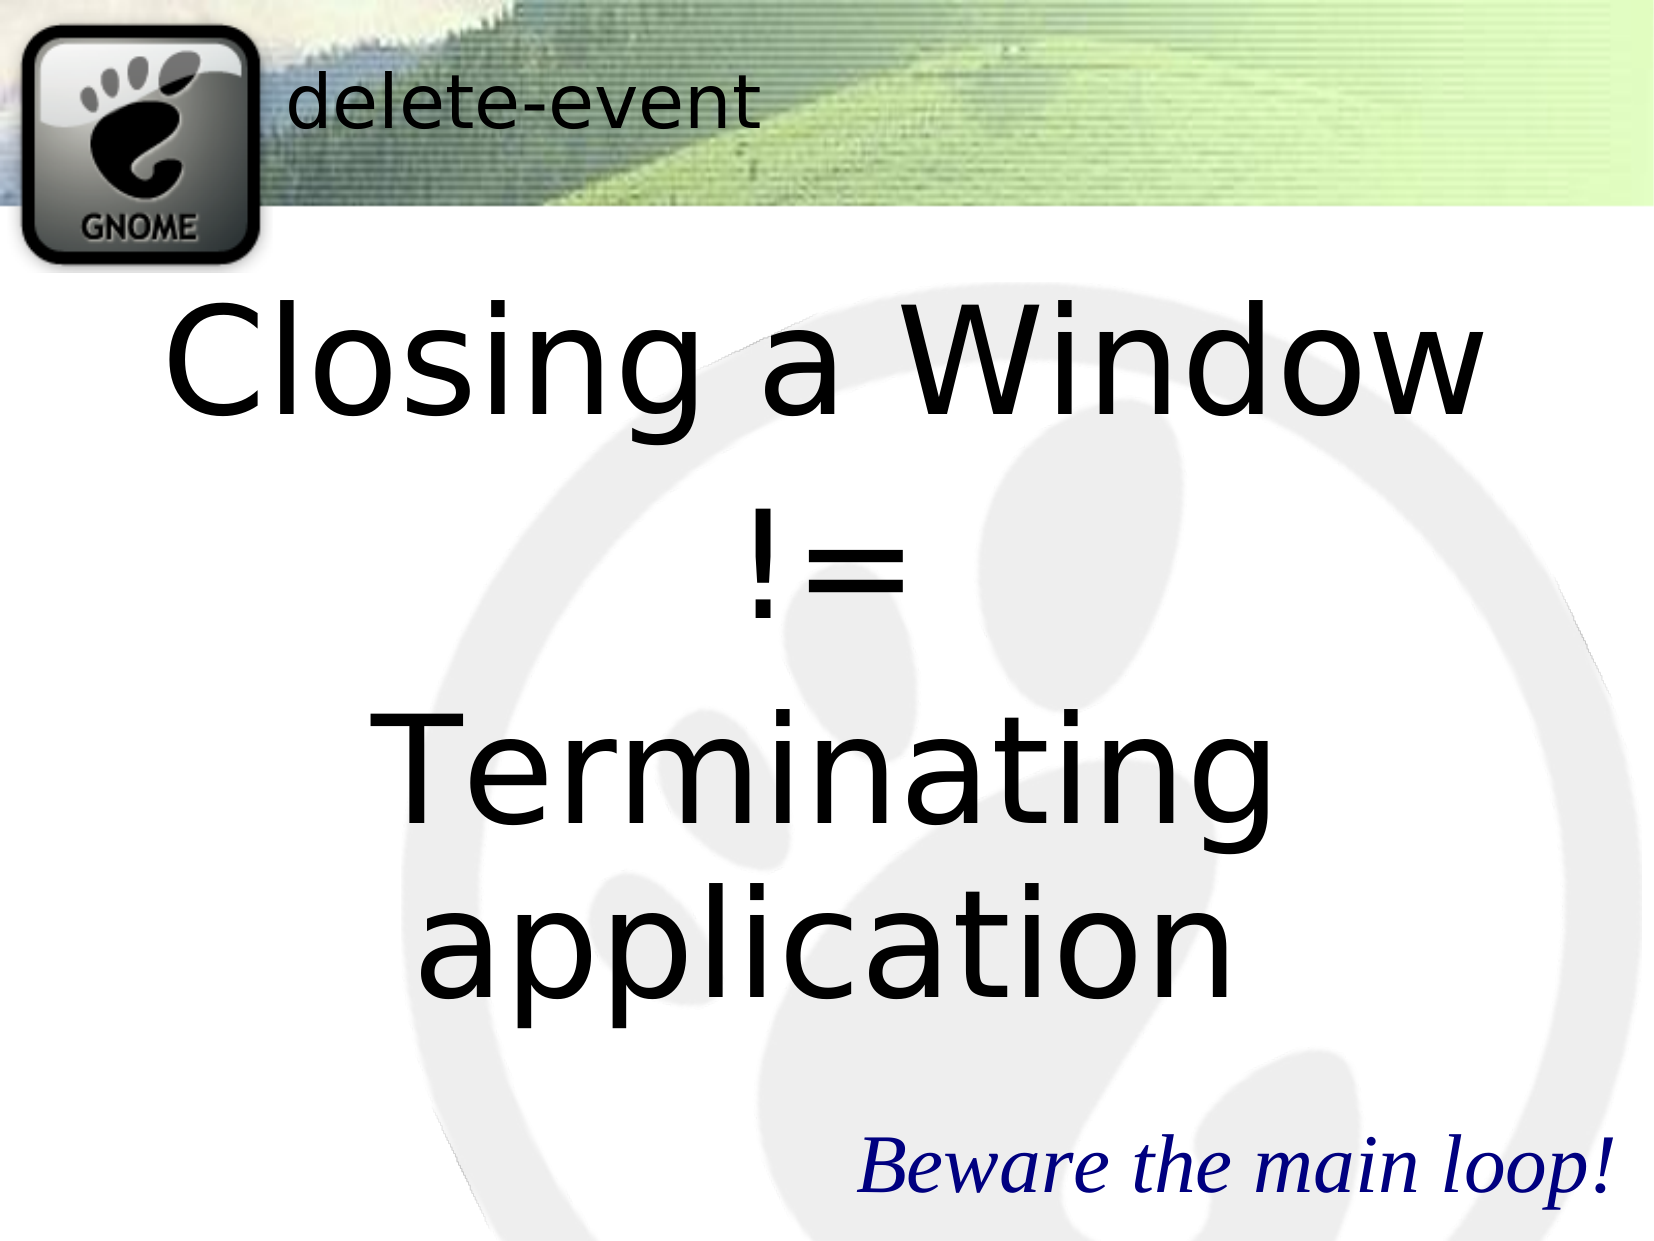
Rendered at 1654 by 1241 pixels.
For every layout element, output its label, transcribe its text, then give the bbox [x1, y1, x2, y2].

list Closing a Window != Terminating application [88, 275, 1565, 1034]
picture [0, 207, 1654, 273]
title delete-event [0, 0, 1654, 207]
text_box Beware the main loop! [856, 1118, 1625, 1211]
picture [401, 282, 1642, 1241]
